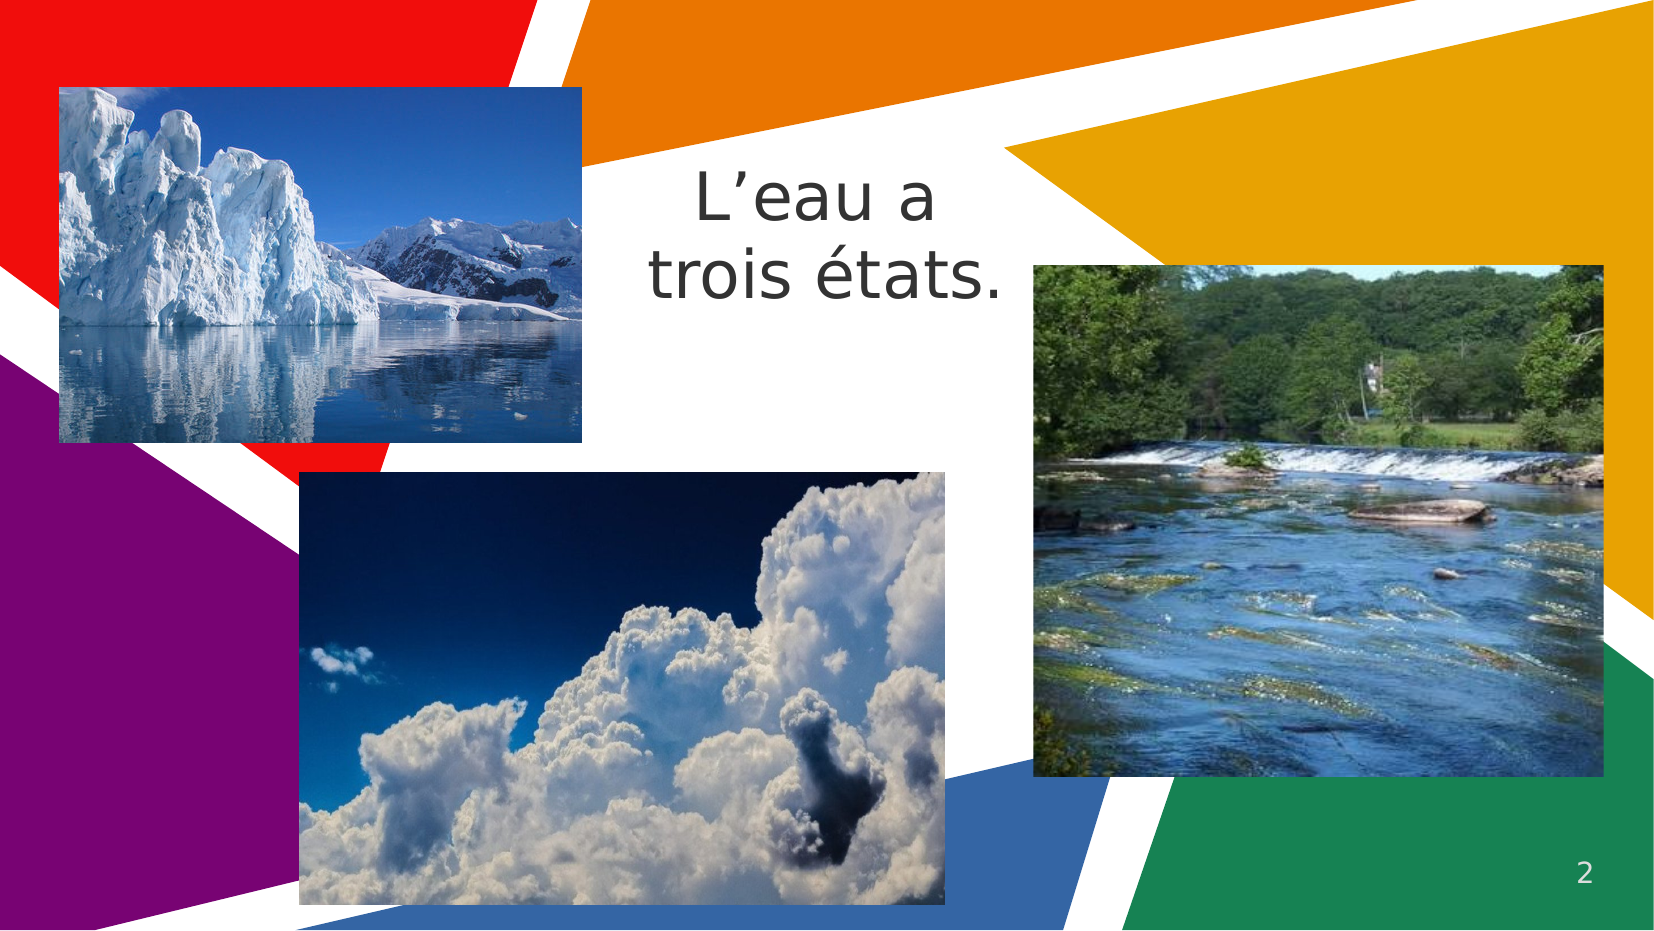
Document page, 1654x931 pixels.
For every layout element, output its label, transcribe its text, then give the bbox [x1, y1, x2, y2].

title L’eau a trois états. [582, 147, 1182, 325]
picture [59, 87, 582, 443]
picture [1033, 265, 1604, 777]
picture [299, 472, 945, 905]
